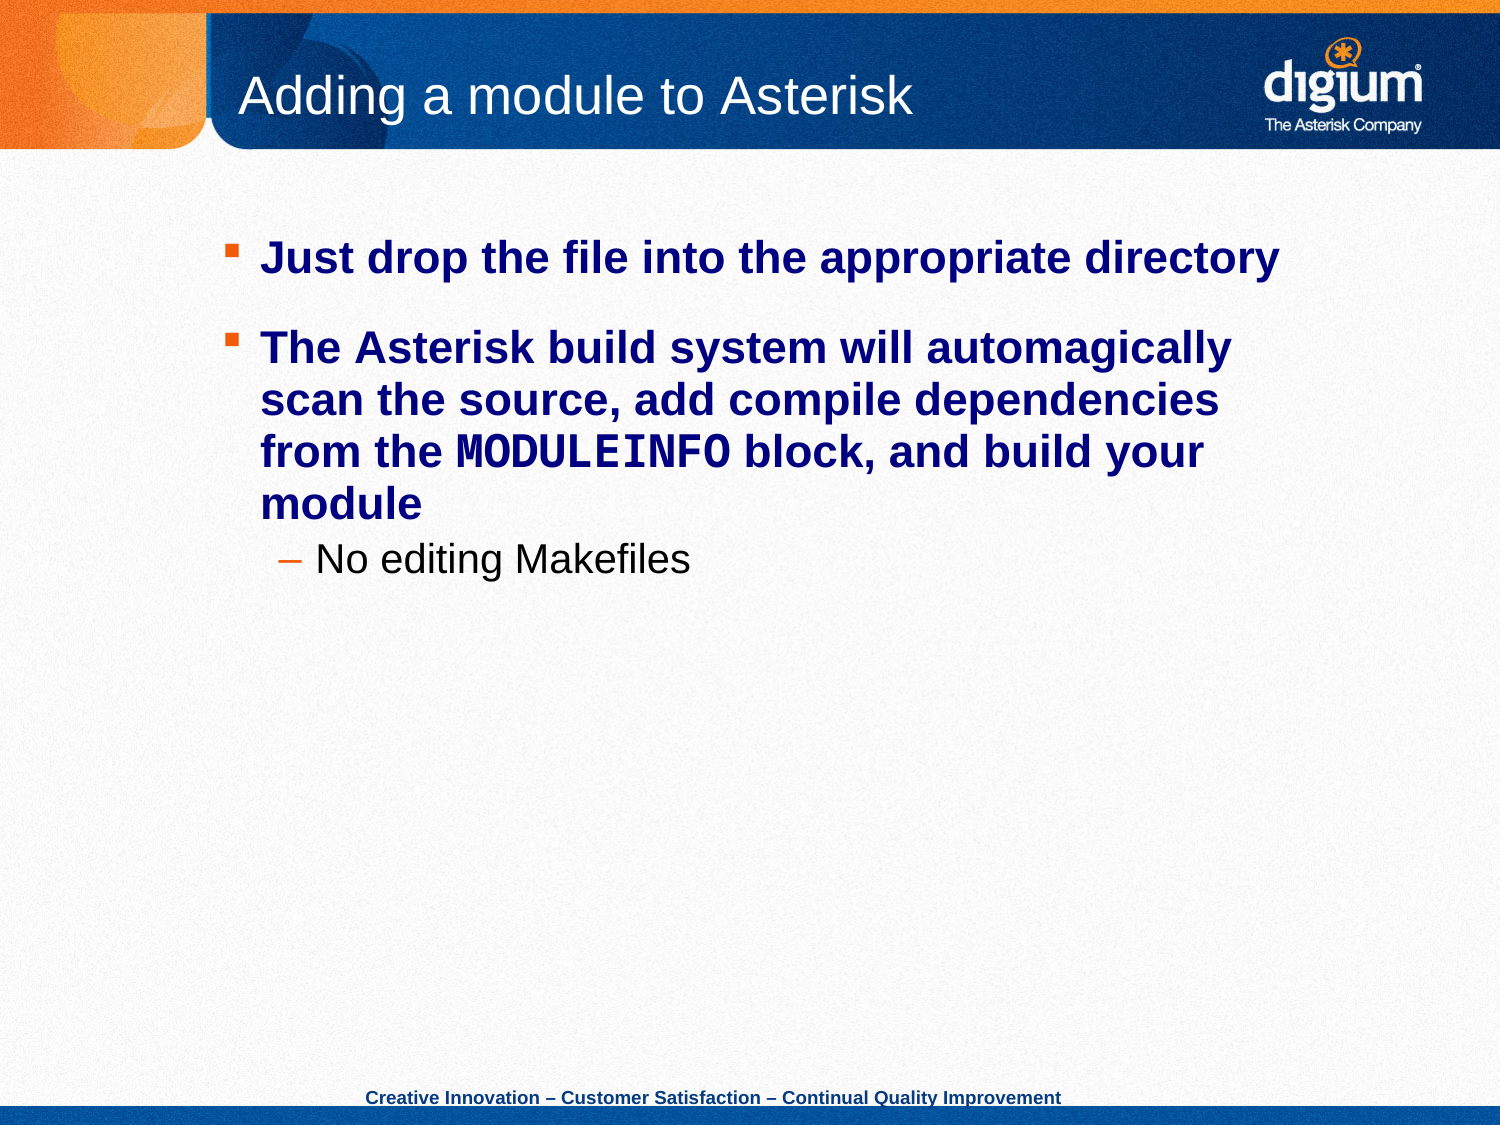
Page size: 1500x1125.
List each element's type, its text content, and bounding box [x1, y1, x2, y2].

picture [0, 0, 1500, 1125]
list Just drop the file into the appropriate directory The Asterisk build system will automagically scan the source, add compile dependencies from the MODULEINFO block, and build your module No editing Makefiles [206, 224, 1301, 877]
title Adding a module to Asterisk [238, 27, 1243, 127]
